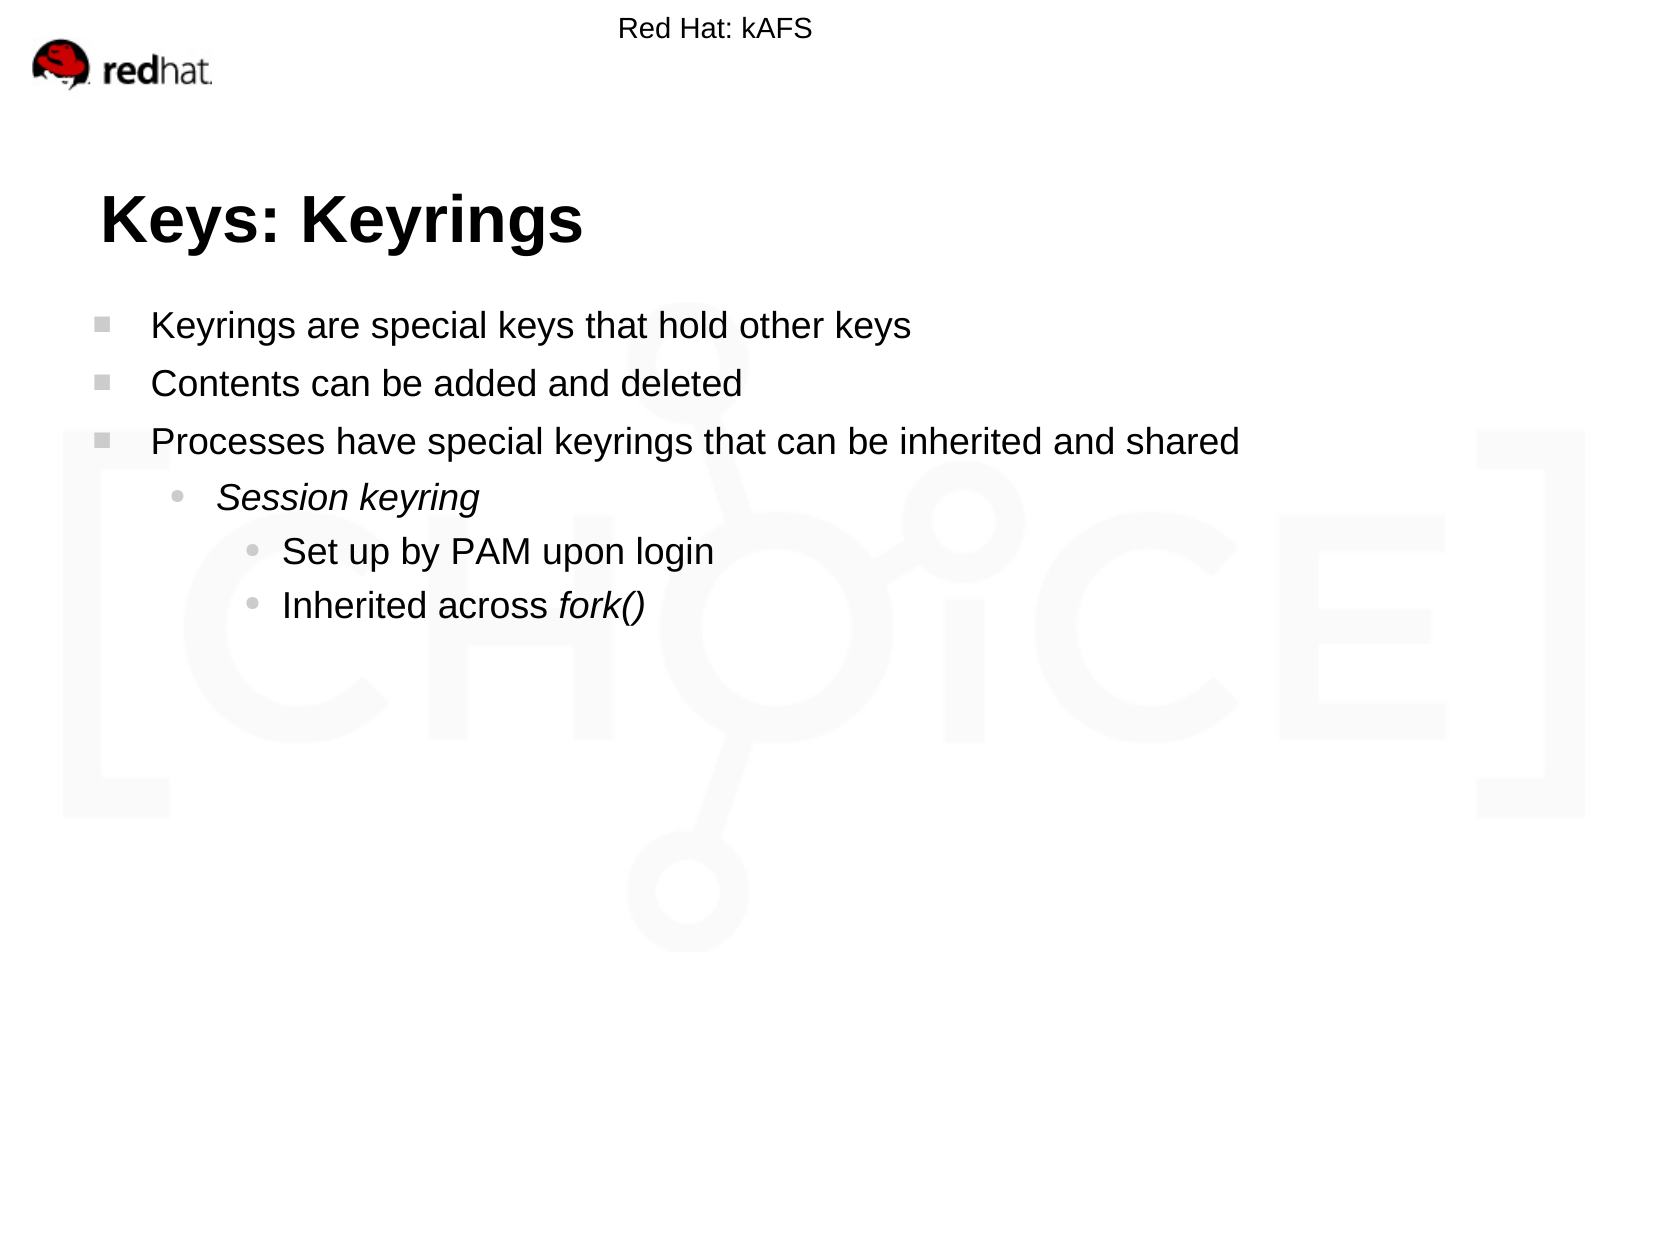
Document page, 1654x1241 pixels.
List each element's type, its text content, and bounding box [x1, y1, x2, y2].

picture [63, 302, 1585, 952]
picture [31, 37, 212, 98]
title Keys: Keyrings [100, 164, 1506, 275]
list Keyrings are special keys that hold other keys Contents can be added and deleted Processes have special keyrings that can be inherited and shared Session keyring Set up by PAM upon login Inherited across fork() [94, 304, 1500, 1174]
